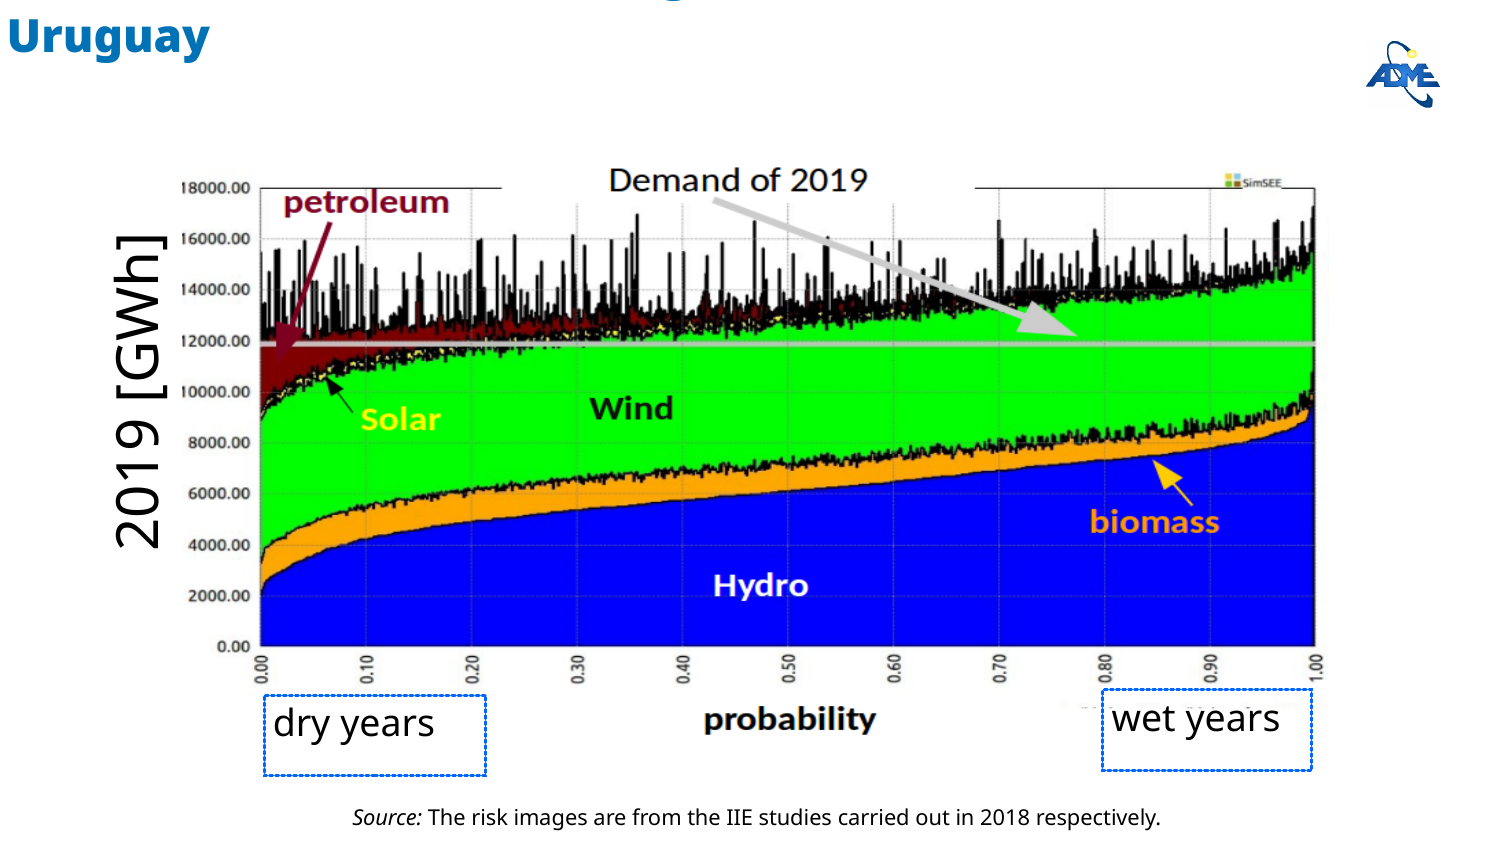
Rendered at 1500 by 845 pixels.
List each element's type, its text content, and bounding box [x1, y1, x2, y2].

text_box 2019 [GWh] [94, 97, 182, 687]
title Variabilidad anual de la enegía hodroeléctrica en Uruguay [6, 0, 1329, 67]
picture [1366, 41, 1442, 109]
text_box dry years [264, 695, 486, 776]
picture [102, 152, 1329, 742]
text_box wet years [1102, 689, 1312, 771]
text_box Source: The risk images are from the IIE studies carried out in 2018 respectively. [337, 794, 1290, 839]
